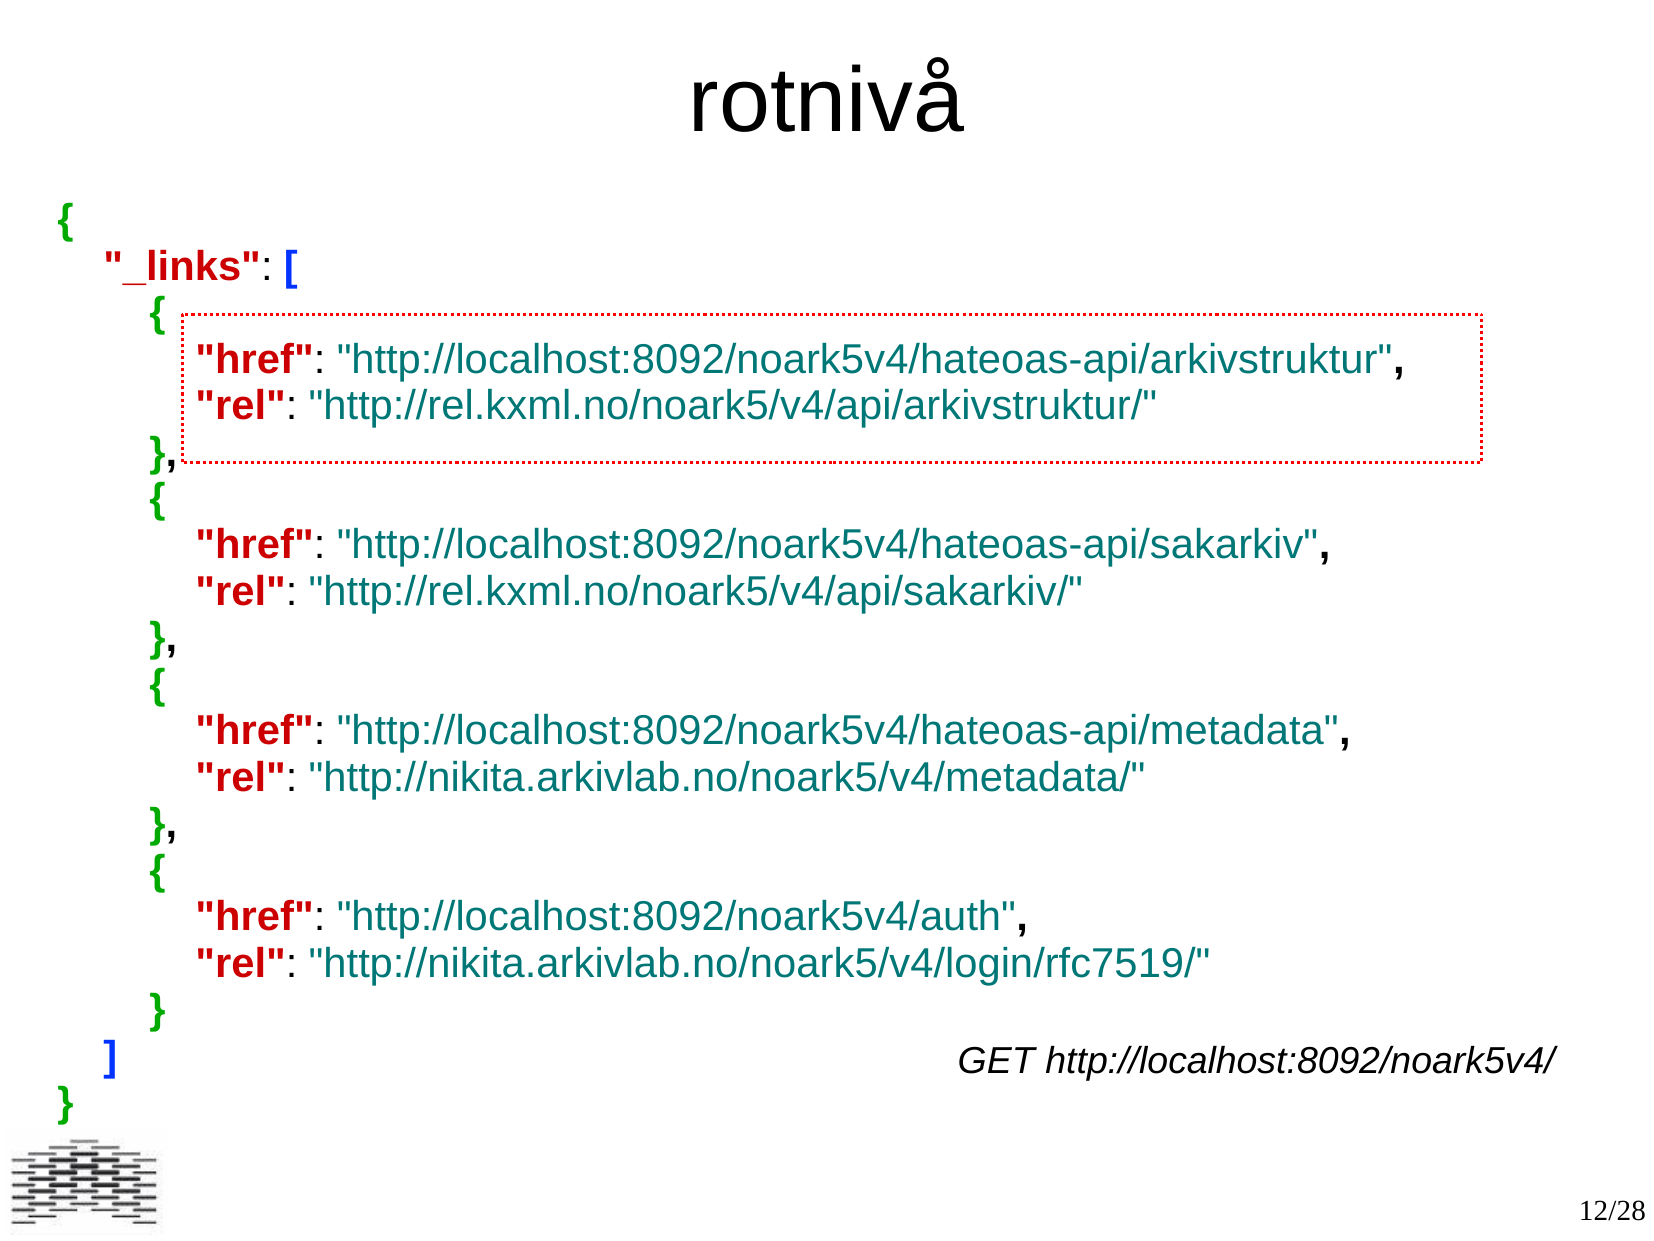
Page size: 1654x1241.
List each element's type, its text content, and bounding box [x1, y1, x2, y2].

title rotnivå [82, 48, 1571, 152]
text_box { "_links": [ { "href": "http://localhost:8092/noark5v4/hateoas-api/arkivstruktur", "rel": "http://rel.kxml.no/noark5/v4/api/arkivstruktur/" }, { "href": "http://localhost:8092/noark5v4/hateoas-api/sakarkiv", "rel": "http://rel.kxml.no/noark5/v4/api/sakarkiv/" }, { "href": "http://localhost:8092/noark5v4/hateoas-api/metadata", "rel": "http://nikita.arkivlab.no/noark5/v4/metadata/" }, { "href": "http://localhost:8092/noark5v4/auth", "rel": "http://nikita.arkivlab.no/noark5/v4/login/rfc7519/" } ] } [42, 188, 1593, 1191]
text_box GET http://localhost:8092/noark5v4/ [942, 1032, 1604, 1102]
picture [5, 1129, 169, 1235]
